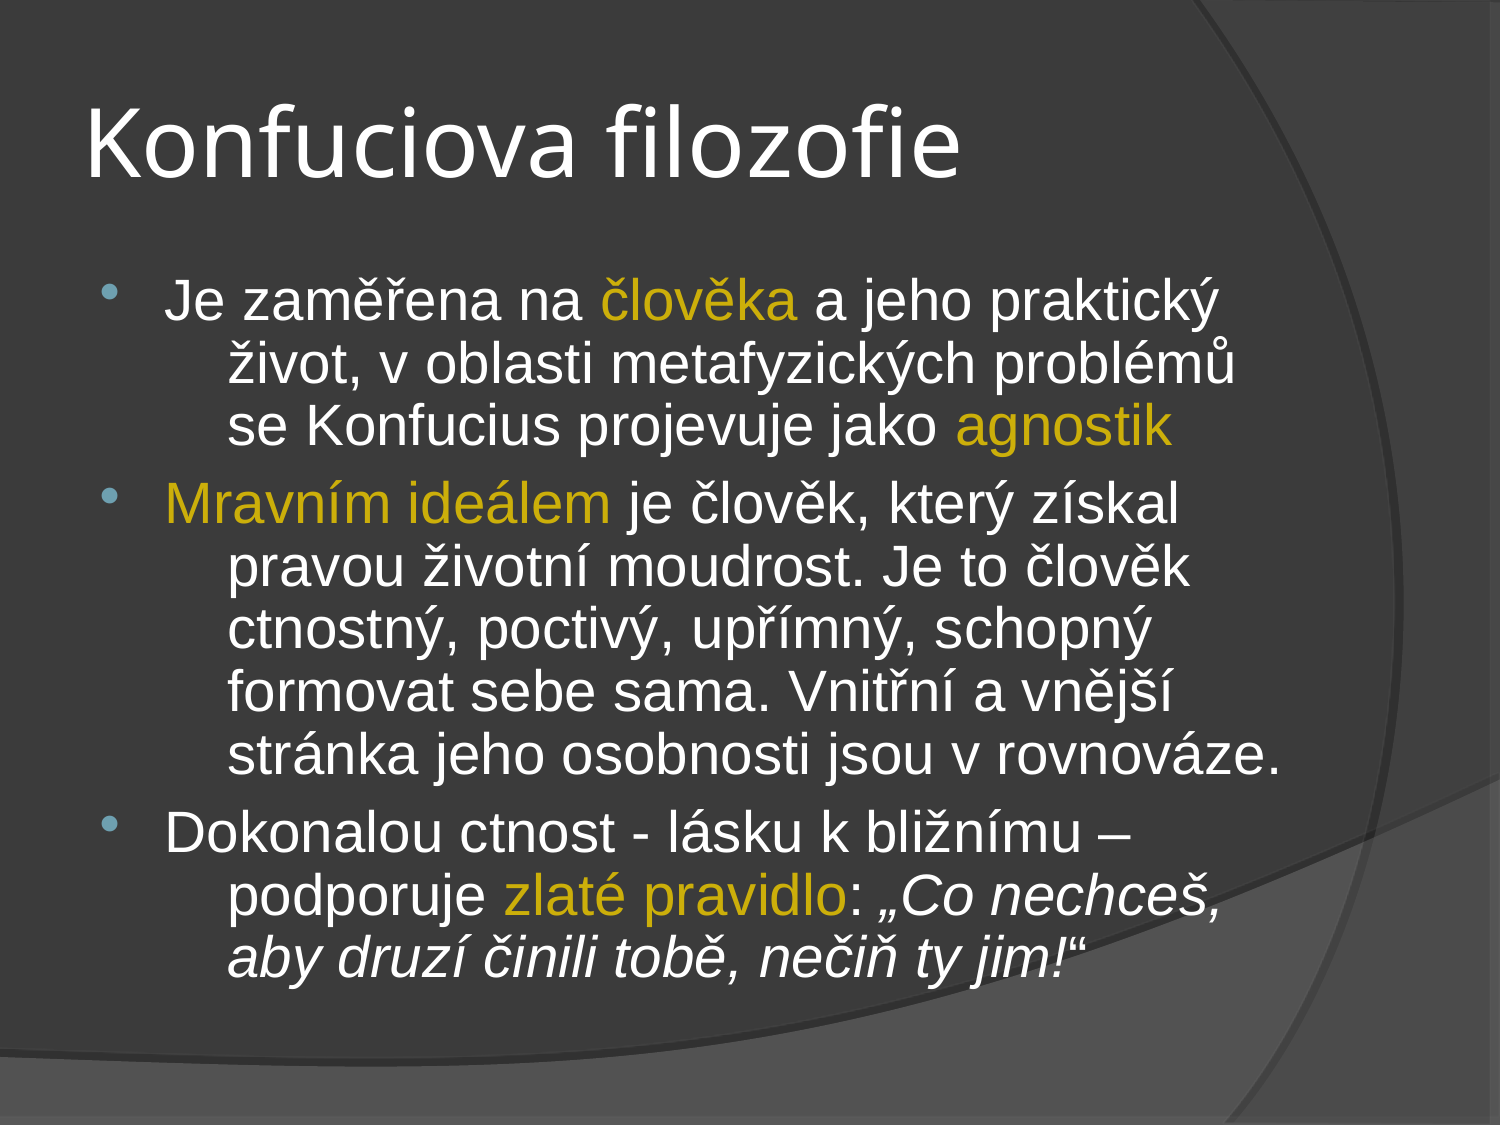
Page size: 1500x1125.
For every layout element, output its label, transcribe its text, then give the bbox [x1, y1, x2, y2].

title Konfuciova filozofie [75, 45, 1300, 233]
list Je zaměřena na člověka a jeho praktický život, v oblasti metafyzických problémů se Konfucius projevuje jako agnostik Mravním ideálem je člověk, který získal pravou životní moudrost. Je to člověk ctnostný, poctivý, upřímný, schopný formovat sebe sama. Vnitřní a vnější stránka jeho osobnosti jsou v rovnováze. Dokonalou ctnost - lásku k bližnímu – podporuje zlaté pravidlo: „Co nechceš, aby druzí činili tobě, nečiň ty jim!“ [75, 262, 1300, 1005]
